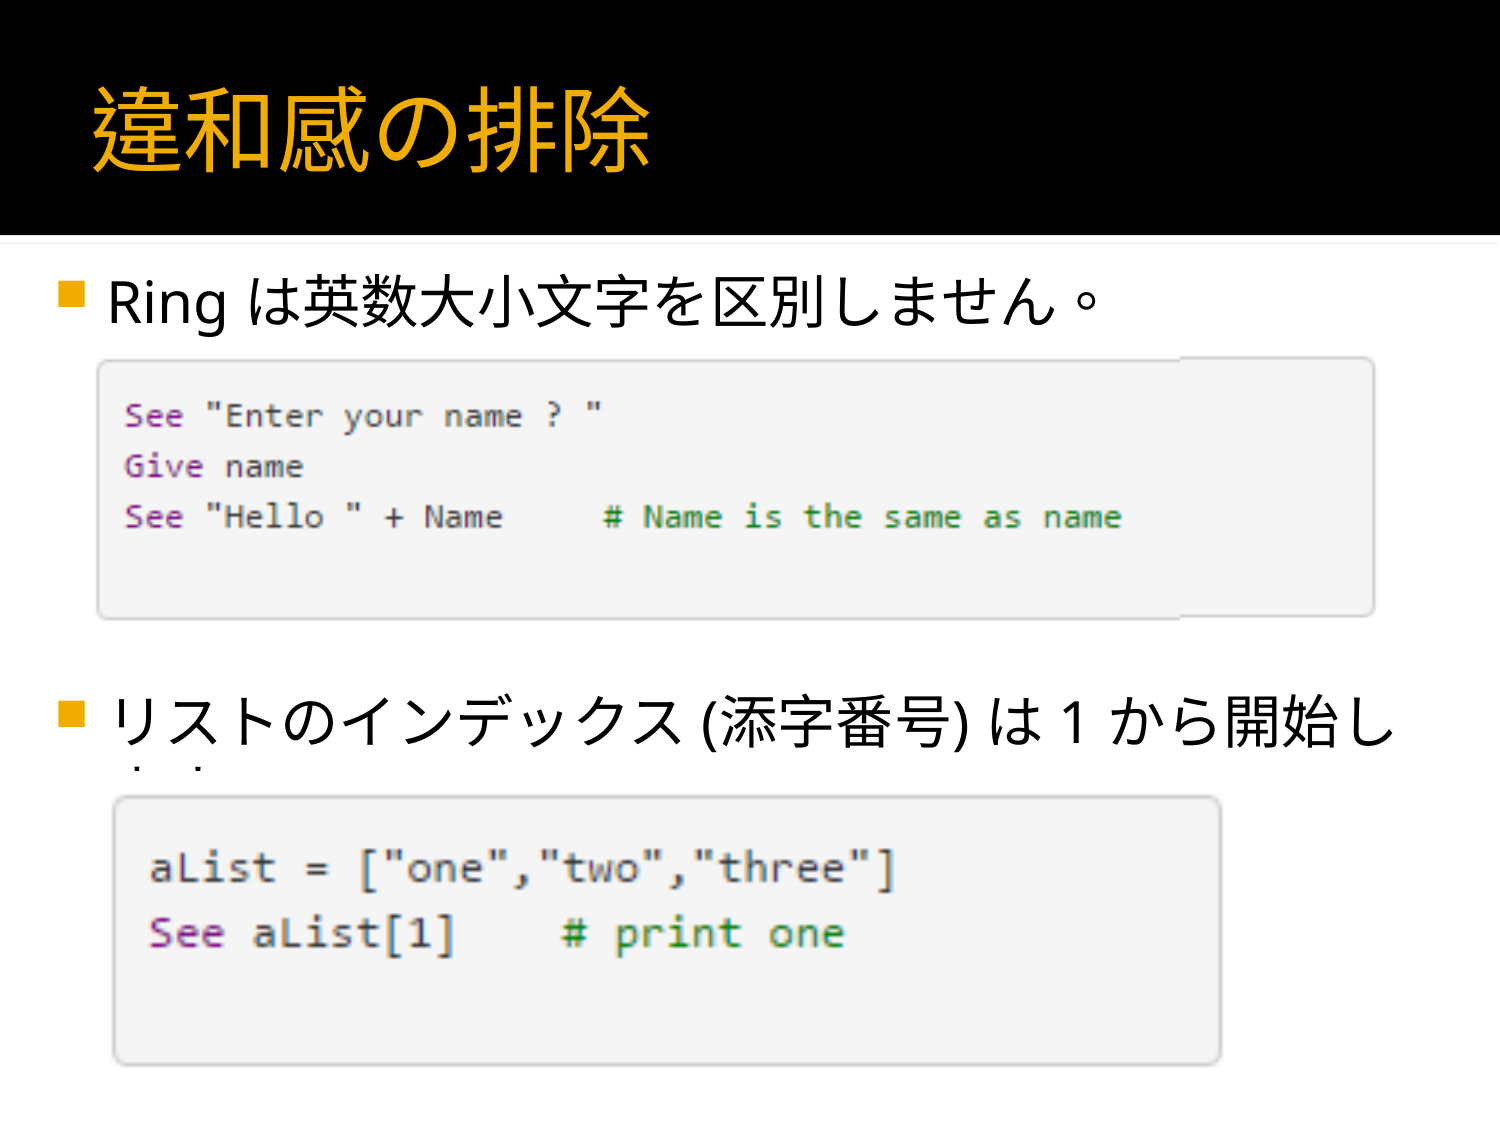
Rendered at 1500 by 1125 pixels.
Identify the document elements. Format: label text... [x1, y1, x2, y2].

title 違和感の排除 [75, 25, 1425, 231]
picture [99, 771, 1238, 1104]
list Ring は英数大小文字を区別しません。 リストのインデックス (添字番号) は 1 から開始します。 [24, 249, 1463, 1050]
picture [75, 349, 1393, 638]
